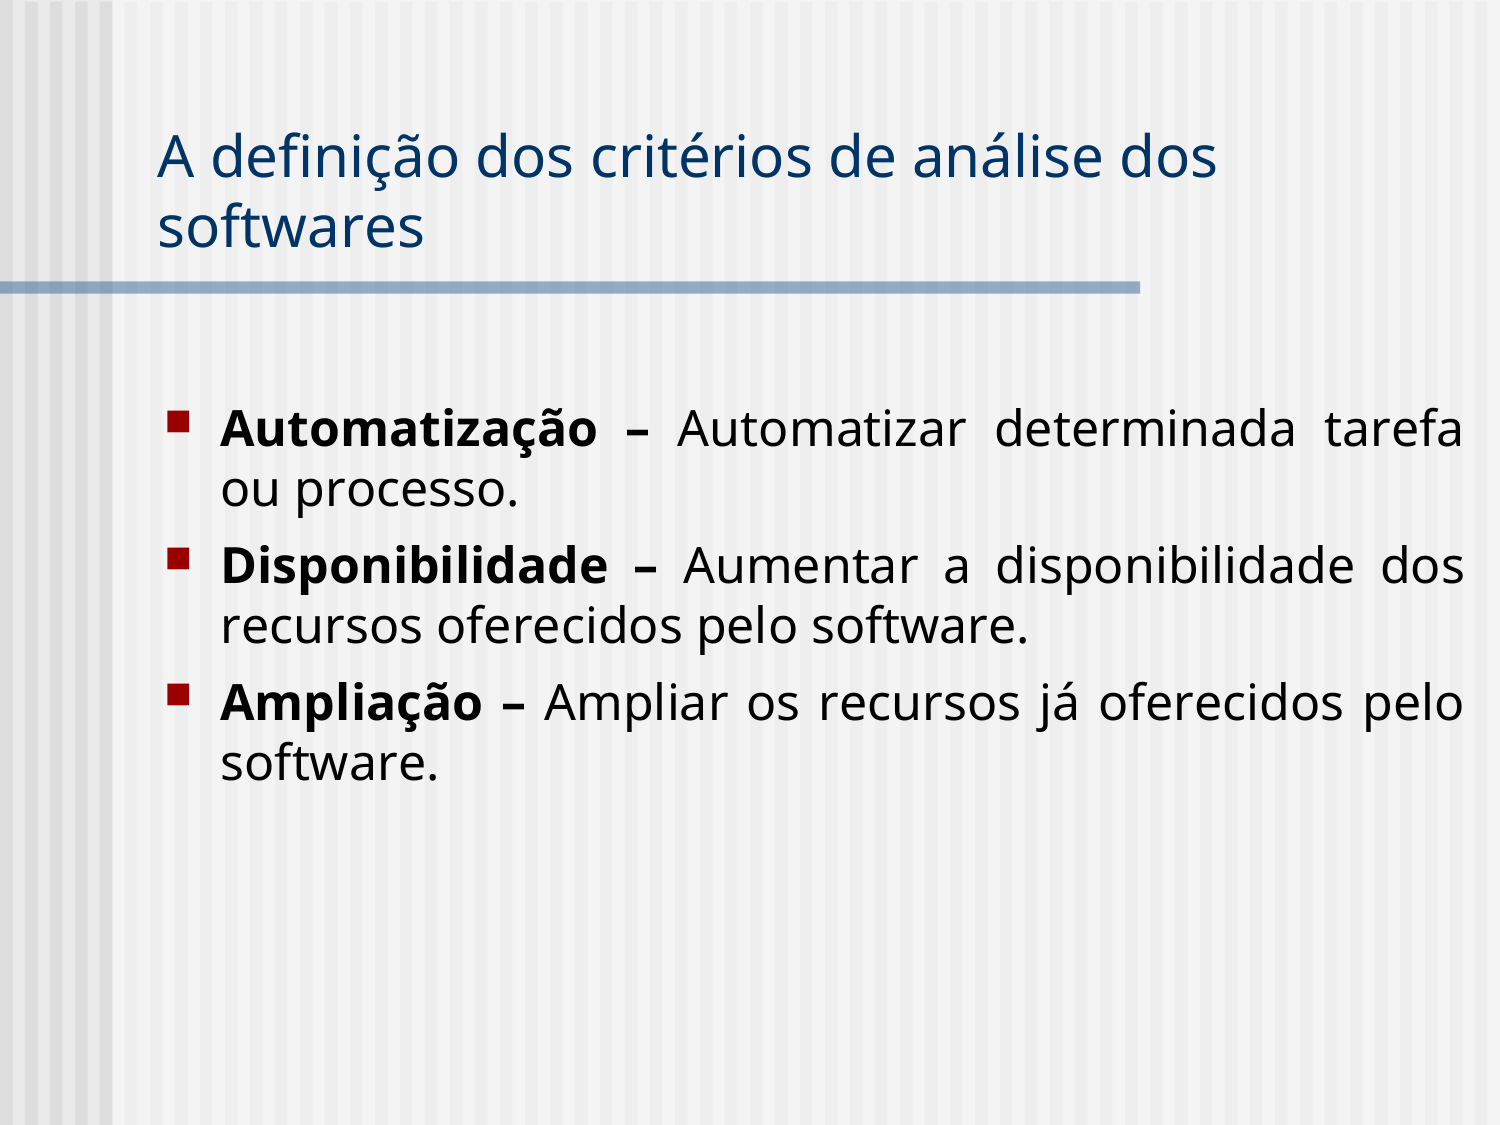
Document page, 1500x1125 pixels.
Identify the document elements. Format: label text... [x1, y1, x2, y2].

list Automatização – Automatizar determinada tarefa ou processo. Disponibilidade – Aumentar a disponibilidade dos recursos oferecidos pelo software. Ampliação – Ampliar os recursos já oferecidos pelo software. [149, 312, 1481, 1055]
title A definição dos critérios de análise dos softwares [142, 31, 1482, 267]
